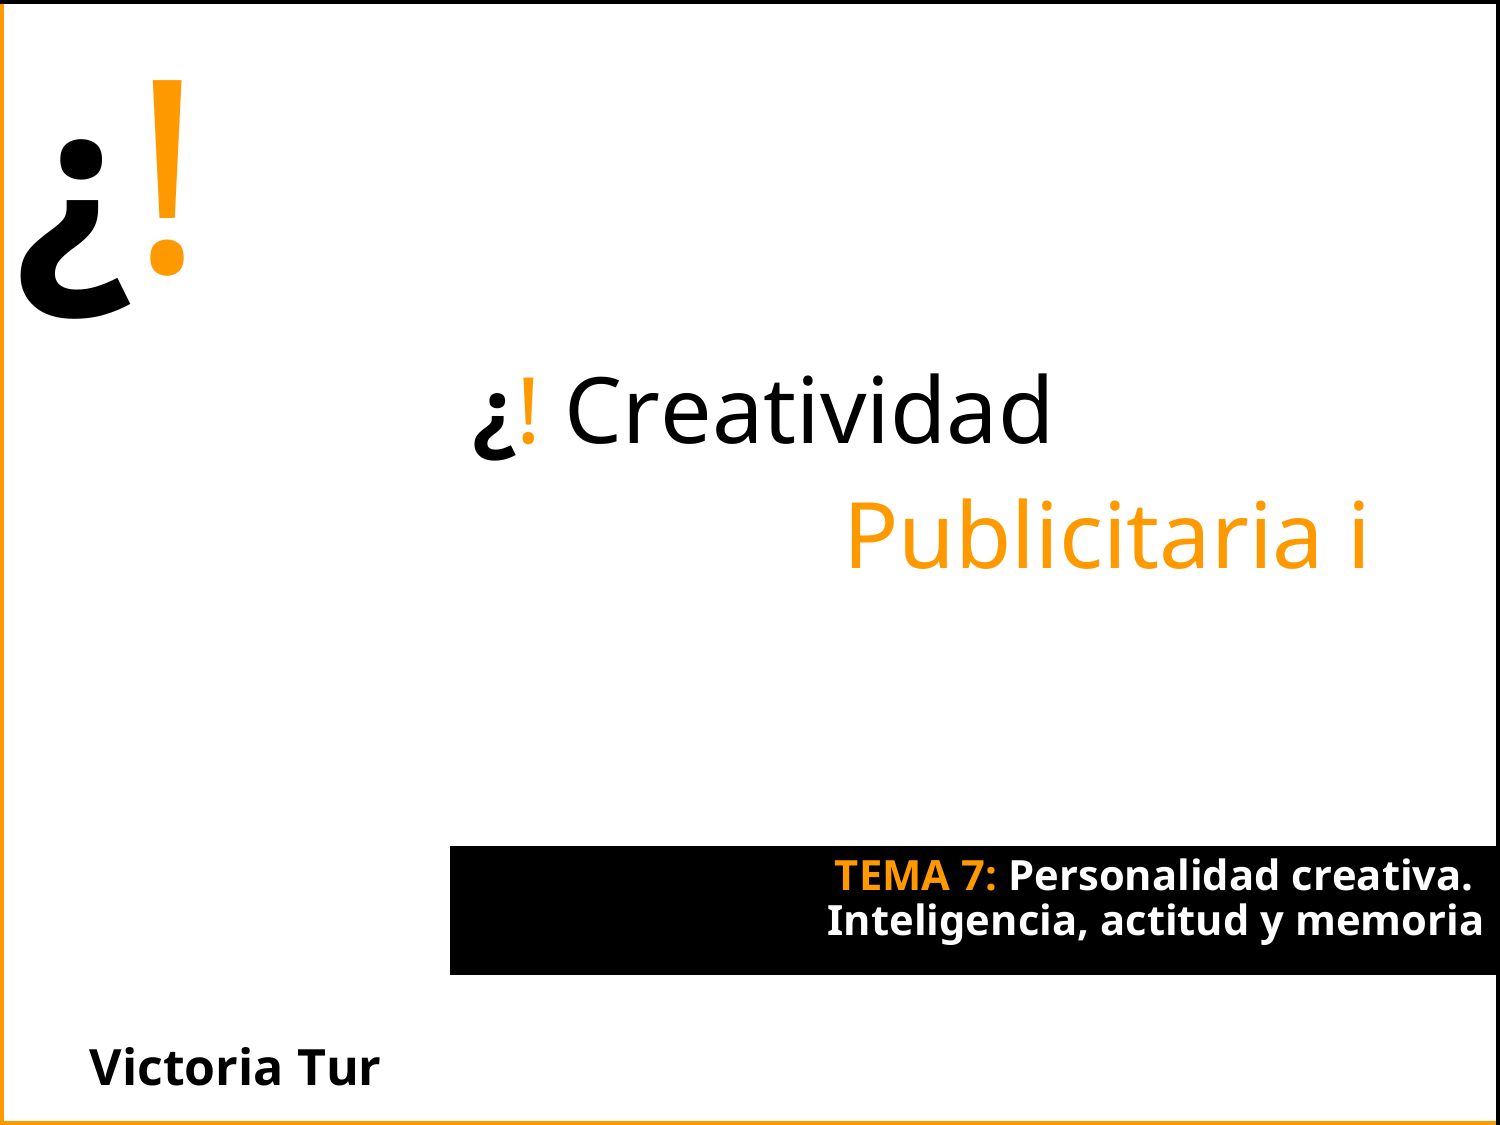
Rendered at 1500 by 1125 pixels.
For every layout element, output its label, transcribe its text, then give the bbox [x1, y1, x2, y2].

subtitle TEMA 7: Personalidad creativa. Inteligencia, actitud y memoria [450, 846, 1500, 975]
title ¿! Creatividad Publicitaria i [112, 349, 1388, 591]
